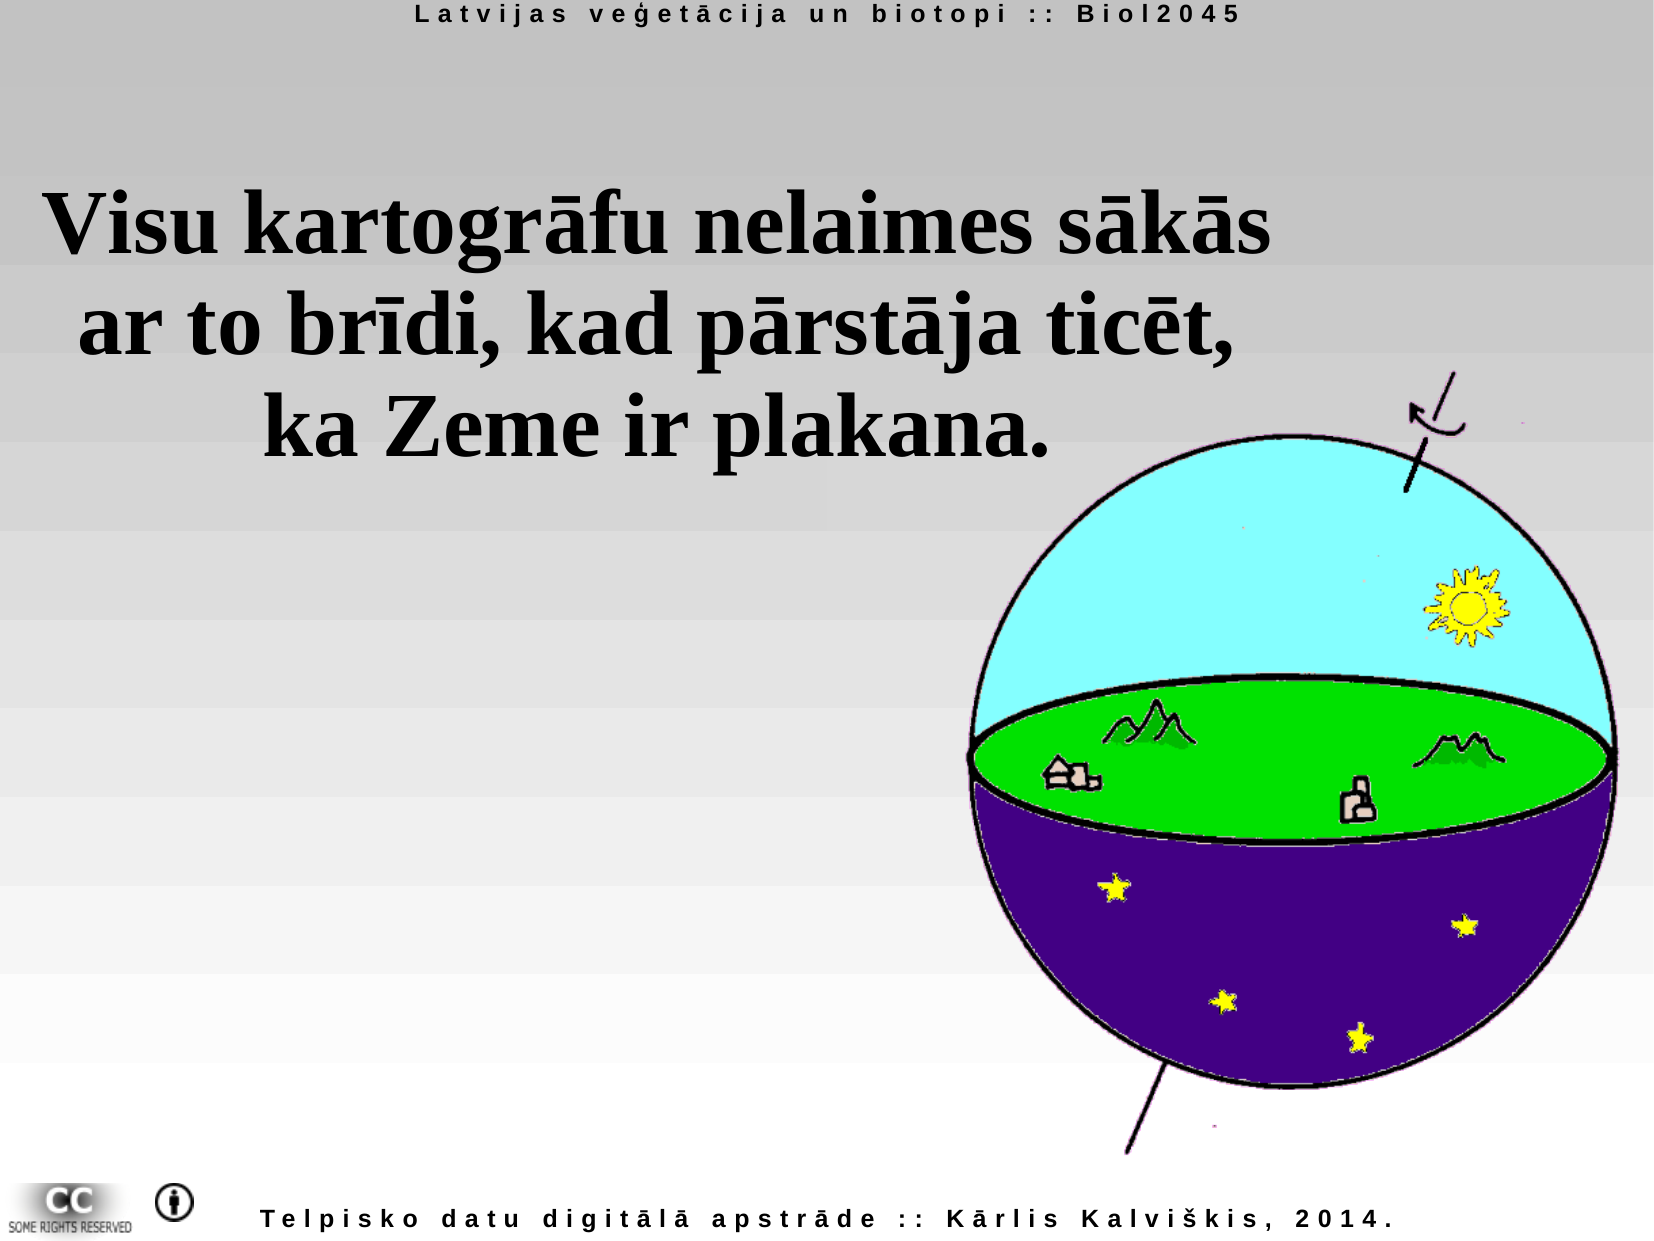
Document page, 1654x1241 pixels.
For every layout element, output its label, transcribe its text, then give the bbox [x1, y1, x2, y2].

title Visu kartogrāfu nelaimes sākās ar to brīdi, kad pārstāja ticēt, ka Zeme ir plakana. [39, 171, 1277, 476]
picture [0, 0, 1654, 1241]
